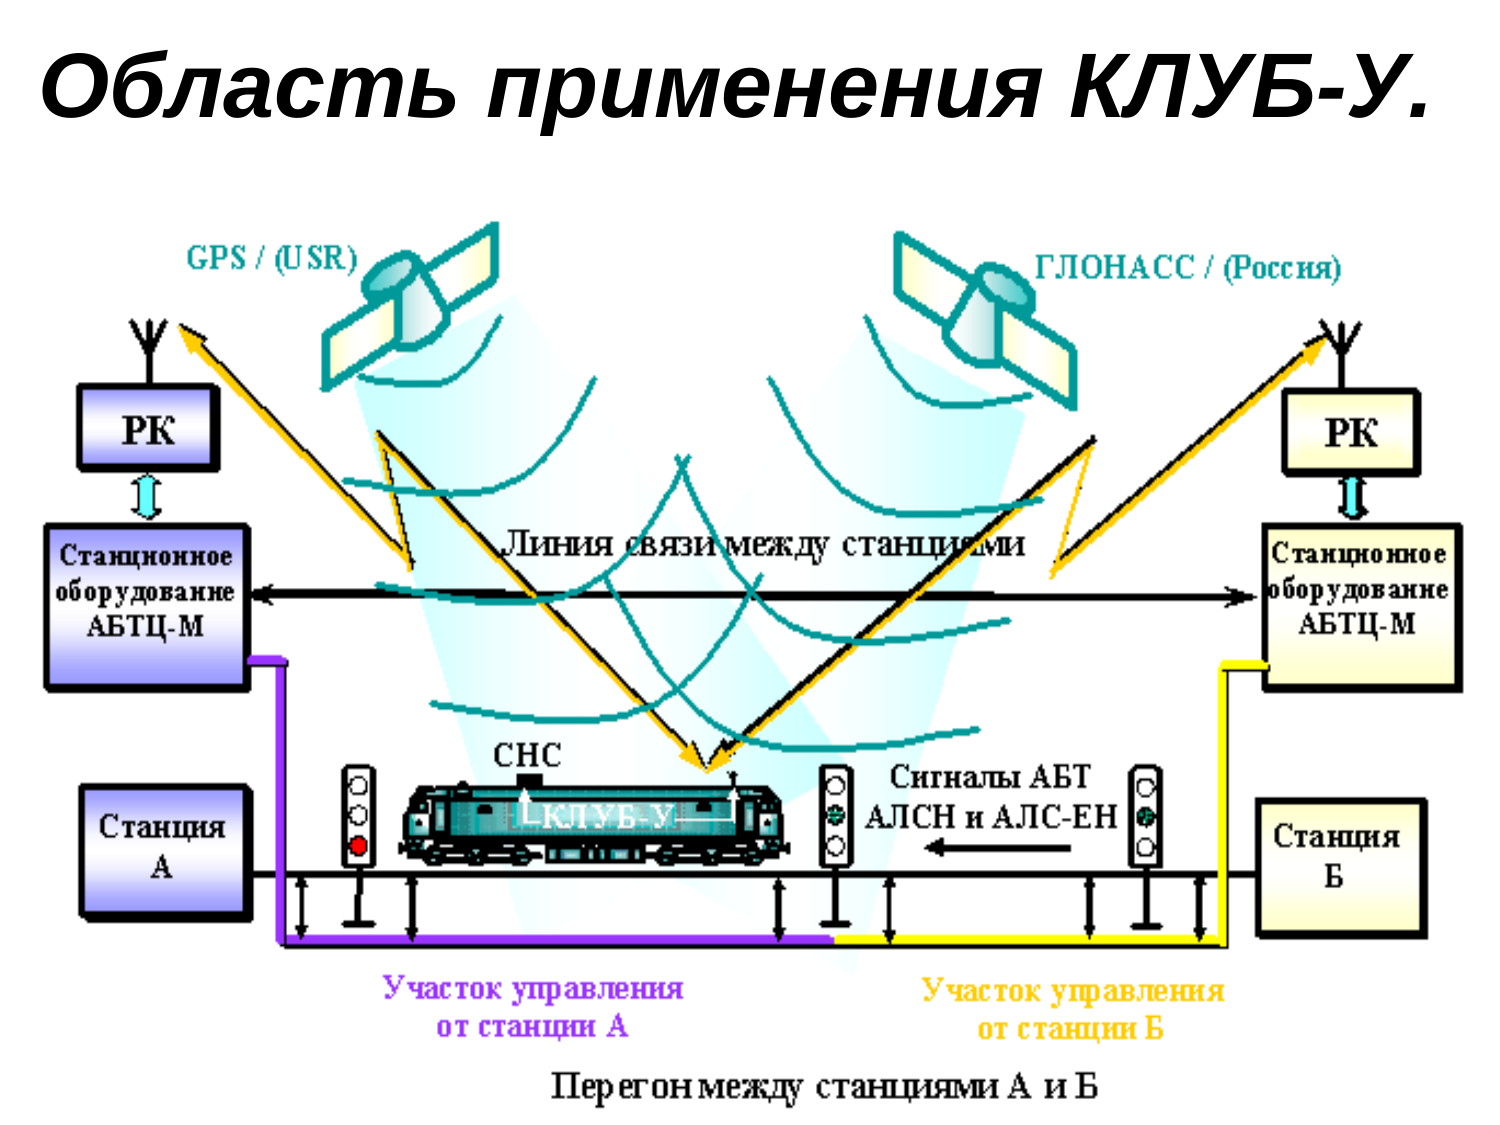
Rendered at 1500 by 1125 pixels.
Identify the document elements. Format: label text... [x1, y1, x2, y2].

chart [0, 137, 1500, 1125]
title Область применения КЛУБ-У. [0, 0, 1500, 137]
